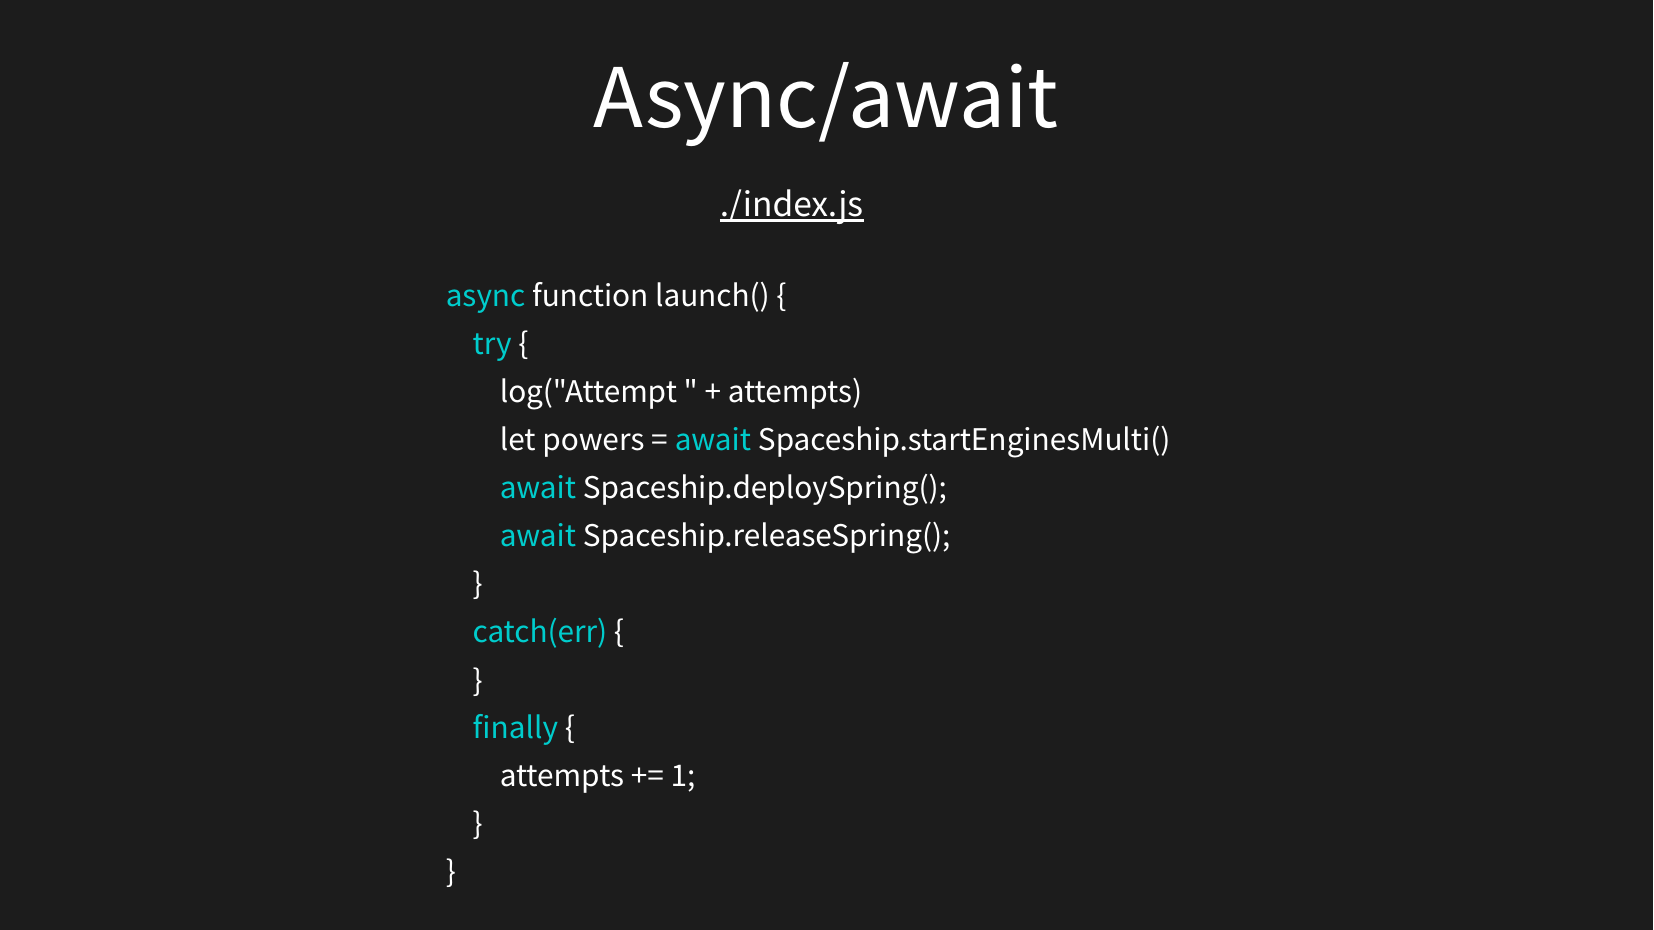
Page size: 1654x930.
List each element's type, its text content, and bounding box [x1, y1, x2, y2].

title Async/await [0, 0, 1653, 211]
text_box ./index.js [705, 165, 991, 235]
text_box async function launch() { try { log("Attempt " + attempts) let powers = await Spaceship.startEnginesMulti() await Spaceship.deploySpring(); await Spaceship.releaseSpring(); } catch(err) { } finally { attempts += 1; } } [430, 260, 1391, 930]
